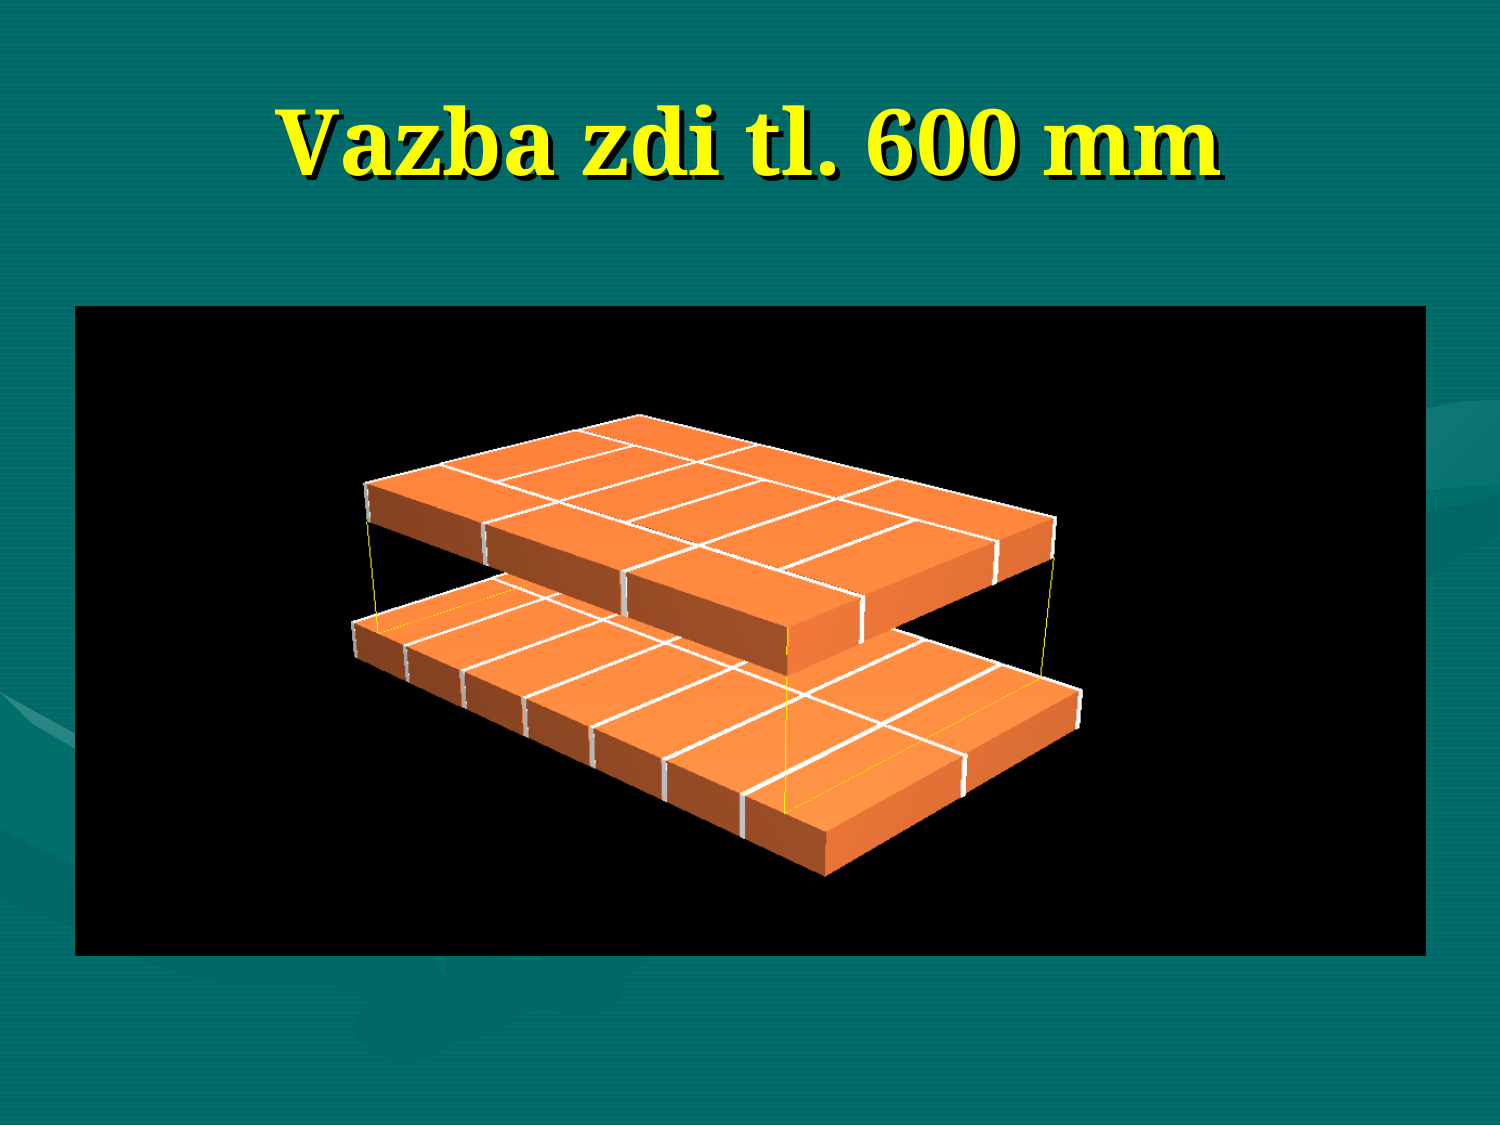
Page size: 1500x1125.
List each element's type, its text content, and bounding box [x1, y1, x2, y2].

picture [75, 306, 1426, 956]
title Vazba zdi tl. 600 mm [75, 45, 1426, 233]
